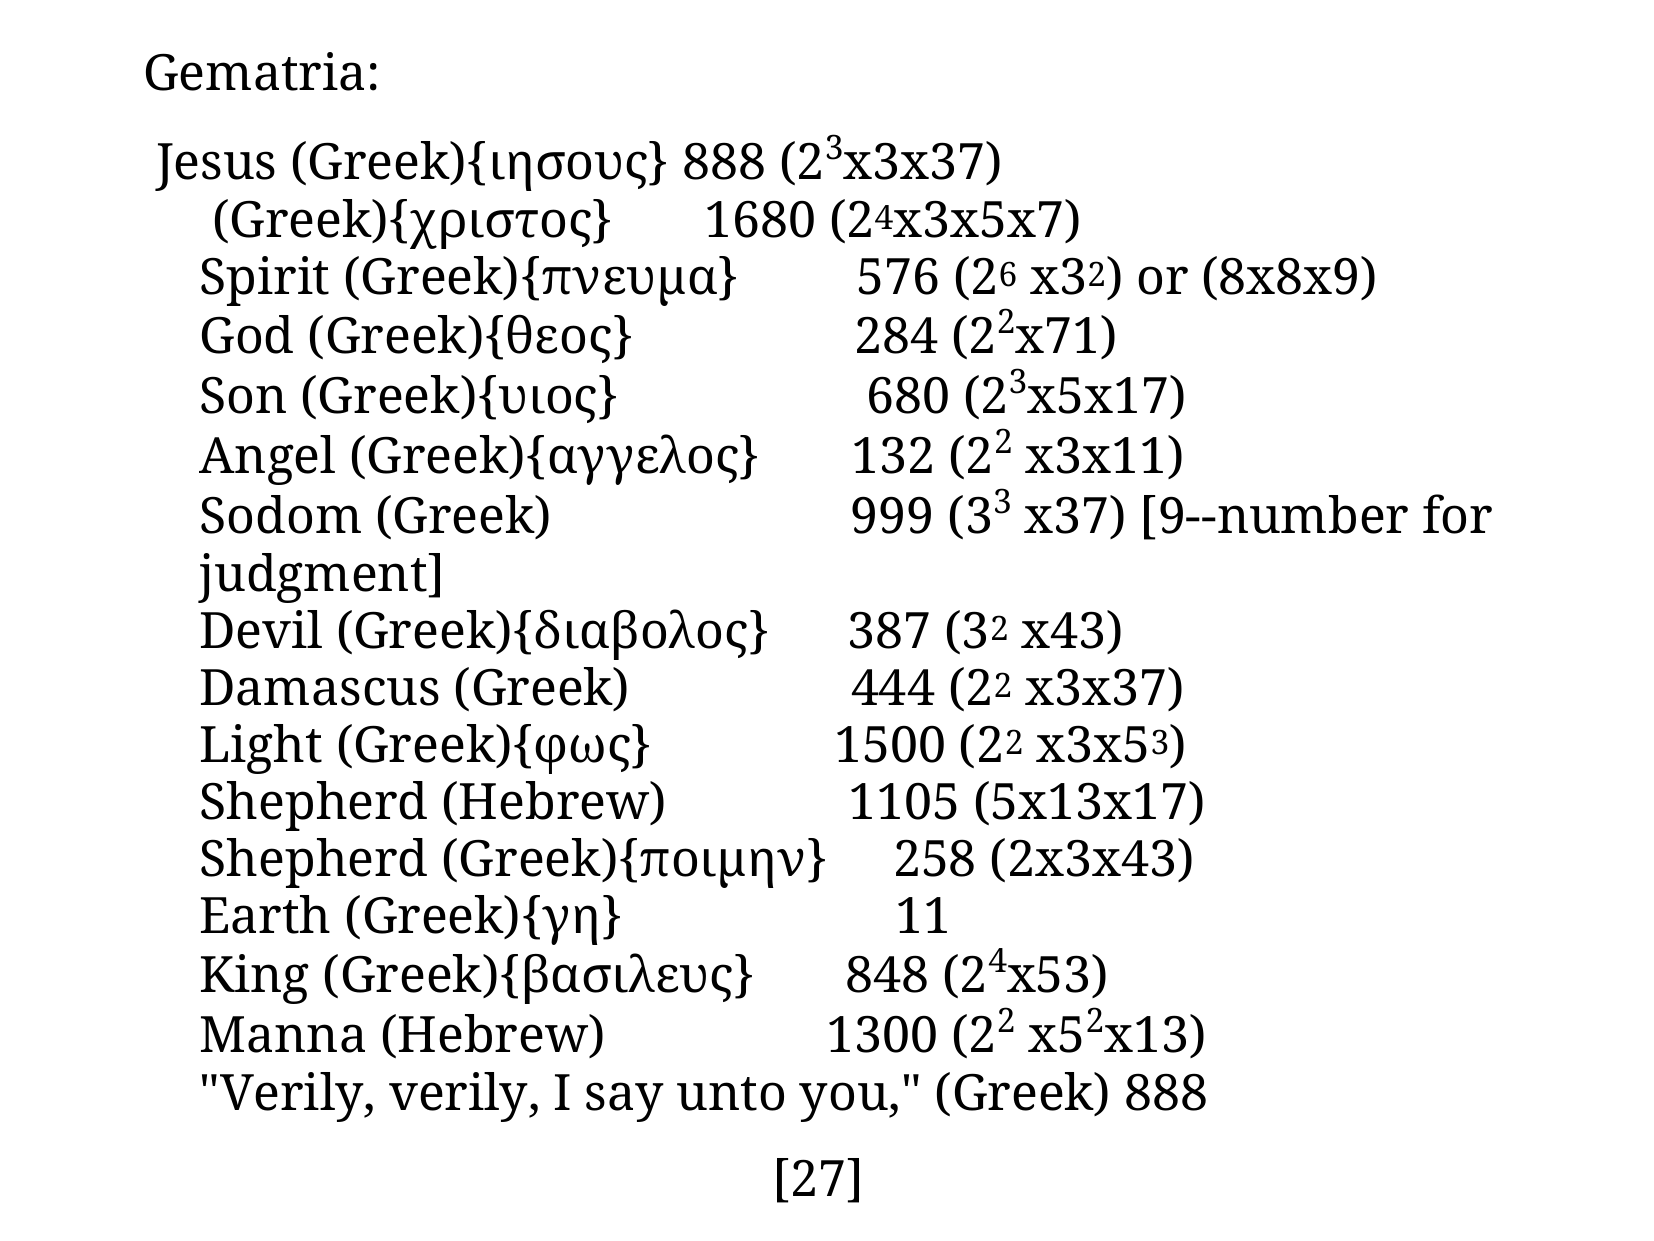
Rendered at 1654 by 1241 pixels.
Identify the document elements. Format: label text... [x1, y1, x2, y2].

list Gematria: Jesus (Greek){ιησους} 888 (23x3x37) (Greek){χριστος} 1680 (24x3x5x7) Spirit (Greek){πνευμα} 576 (26 x32) or (8x8x9) God (Greek){θεος} 284 (22x71) Son (Greek){υιος} 680 (23x5x17) Angel (Greek){αγγελος} 132 (22 x3x11) Sodom (Greek) 999 (33 x37) [9--number for judgment] Devil (Greek){διαβολος} 387 (32 x43) Damascus (Greek) 444 (22 x3x37) Light (Greek){φως} 1500 (22 x3x53) Shepherd (Hebrew) 1105 (5x13x17) Shepherd (Greek){ποιμην} 258 (2x3x43) Earth (Greek){γη} 11 King (Greek){βασιλευς} 848 (24x53) Manna (Hebrew) 1300 (22 x52x13) "Verily, verily, I say unto you," (Greek) 888 [27] [86, 42, 1576, 1220]
